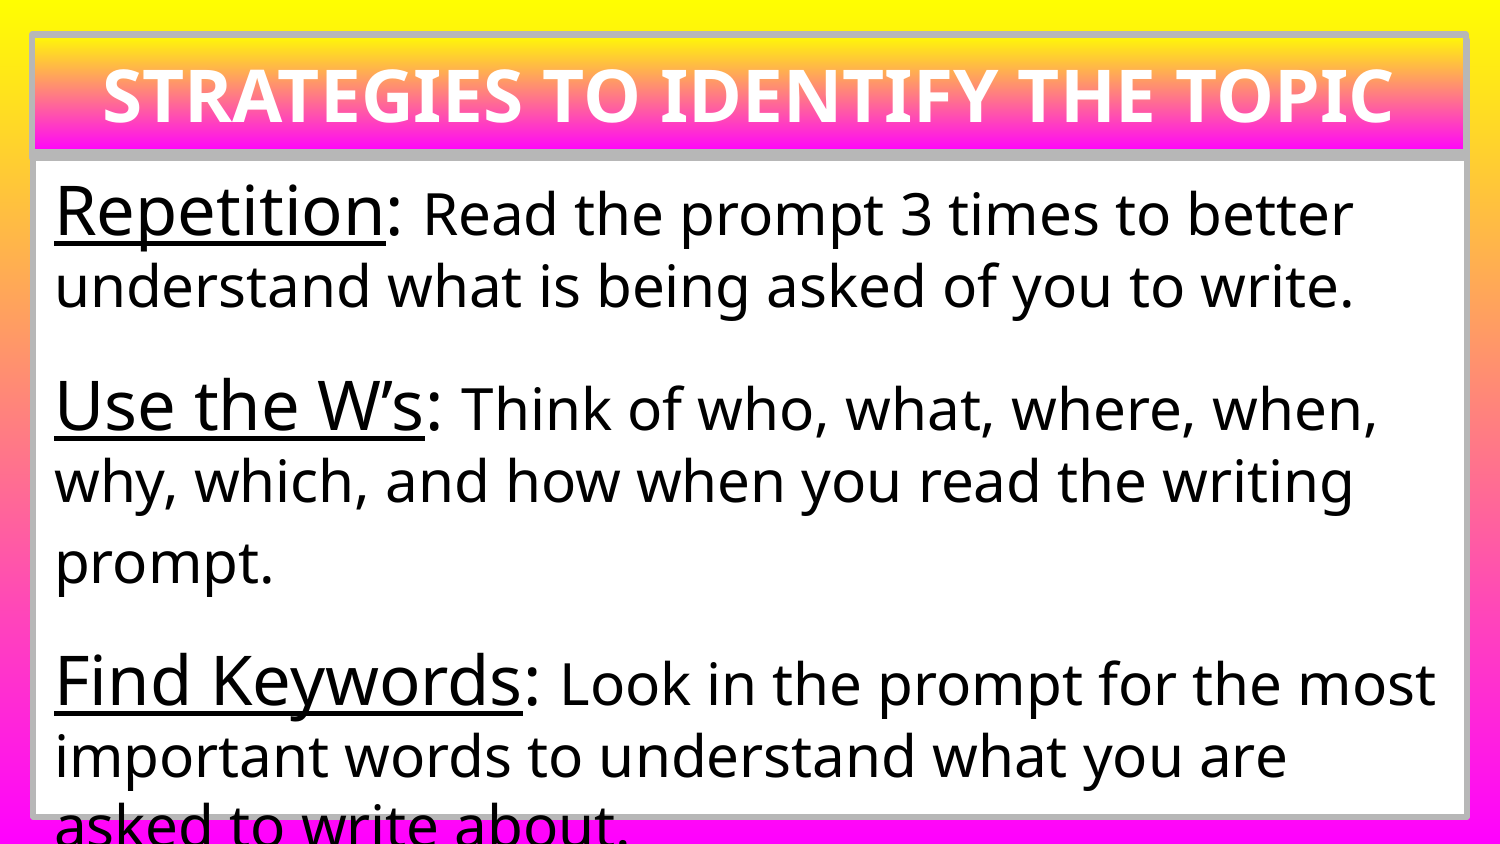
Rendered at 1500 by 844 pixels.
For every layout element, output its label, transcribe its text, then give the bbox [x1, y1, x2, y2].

text_box STRATEGIES TO IDENTIFY THE TOPIC [32, 34, 1466, 153]
text_box [32, 153, 119, 817]
text_box [209, 806, 492, 817]
text_box [124, 806, 204, 817]
text_box Repetition: Read the prompt 3 times to better understand what is being asked of you to write. Use the W’s: Think of who, what, where, when, why, which, and how when you read the writing prompt. Find Keywords: Look in the prompt for the most important words to understand what you are asked to write about. [39, 152, 1461, 806]
text_box [497, 40, 1467, 817]
